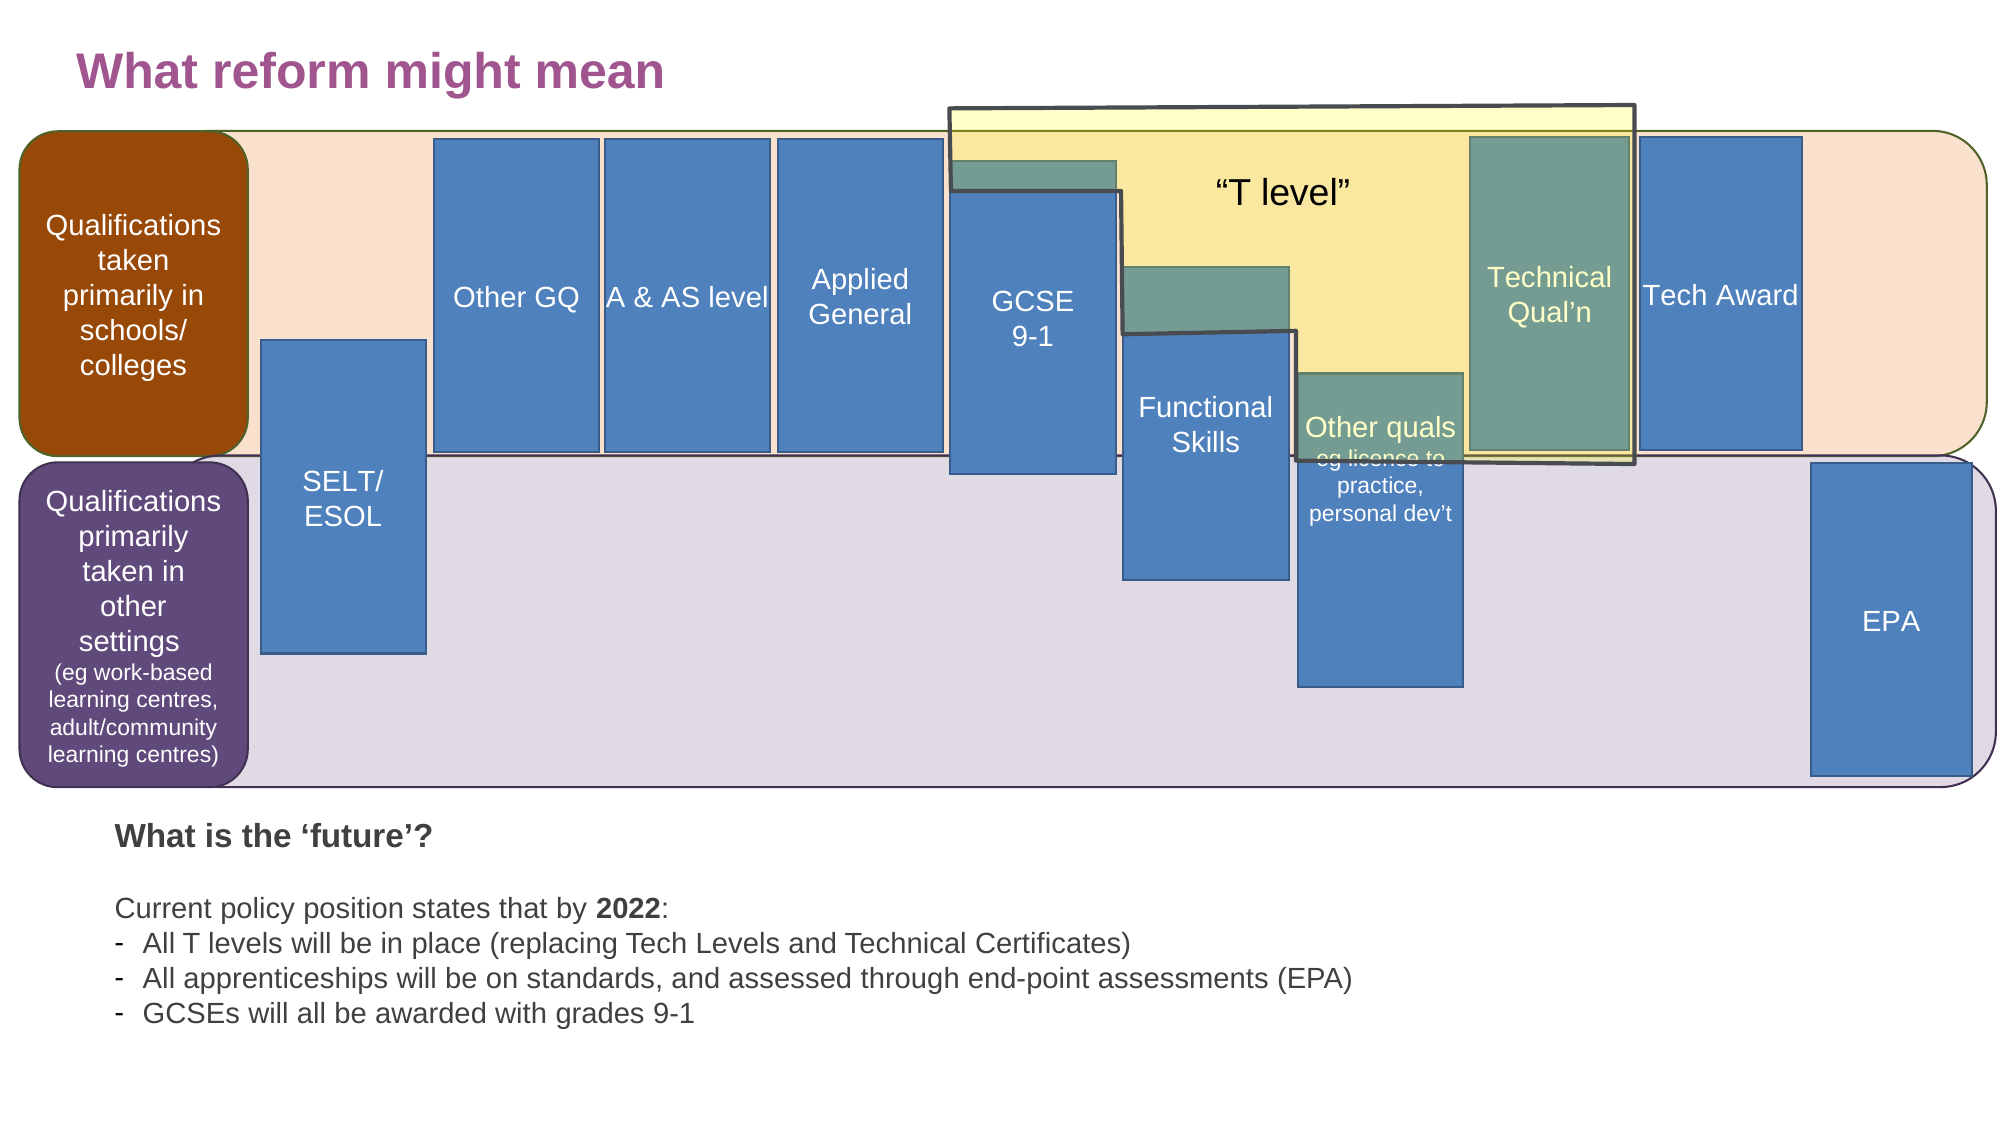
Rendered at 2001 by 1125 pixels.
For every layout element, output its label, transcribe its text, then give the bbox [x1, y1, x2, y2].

text_box Other GQ [434, 139, 599, 452]
text_box “T level” [1200, 160, 1402, 222]
text_box A & AS level [605, 139, 770, 452]
text_box Functional Skills [1123, 331, 1289, 580]
text_box SELT/ ESOL [261, 340, 426, 654]
text_box Qualifications primarily taken in other settings (eg work-based learning centres, adult/community learning centres) [19, 462, 248, 788]
text_box What reform might mean [61, 30, 1449, 107]
text_box EPA [1811, 463, 1972, 776]
text_box Qualifications taken primarily in schools/ colleges [19, 131, 248, 457]
text_box What is the ‘future’? Current policy position states that by 2022: All T levels will be in place (replacing Tech Levels and Technical Certificates) All apprenticeships will be on standards, and assessed through end-point assessments (EPA) GCSEs will all be awarded with grades 9-1 [90, 806, 1414, 1075]
text_box GCSE 9-1 [950, 191, 1116, 474]
text_box Applied General [778, 139, 943, 452]
text_box Tech Award [1640, 137, 1802, 450]
text_box [194, 104, 1996, 788]
text_box Other quals eg licence to practice, personal dev’t [1298, 461, 1463, 687]
